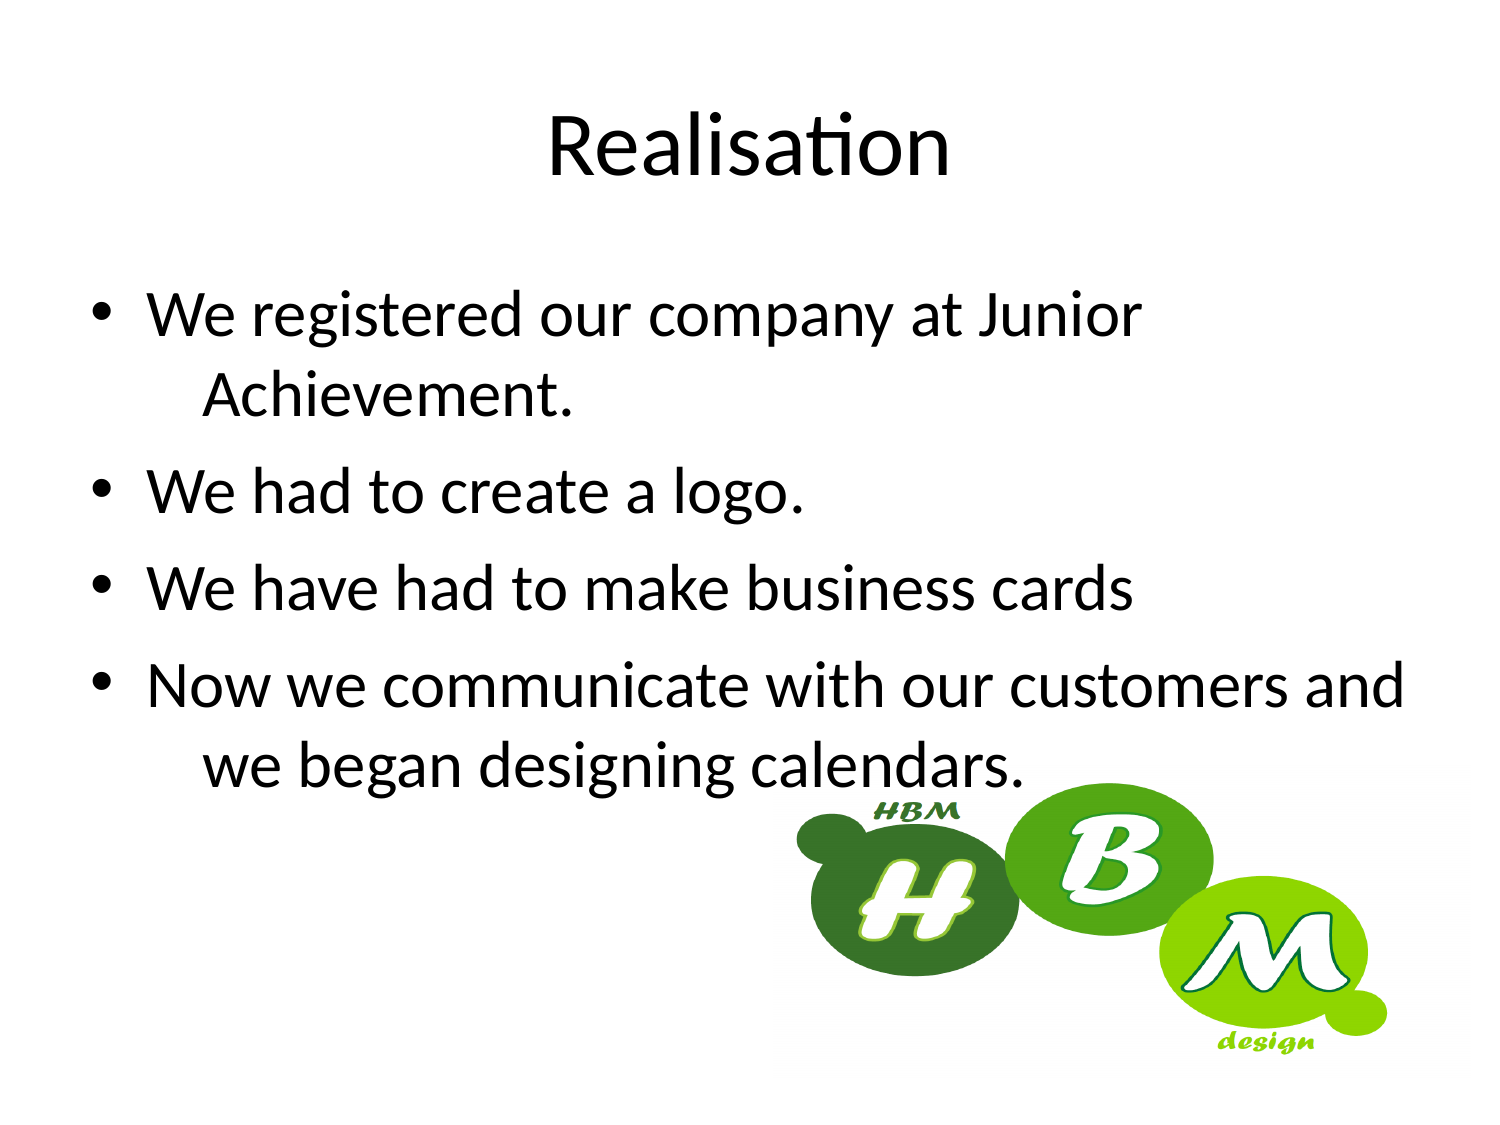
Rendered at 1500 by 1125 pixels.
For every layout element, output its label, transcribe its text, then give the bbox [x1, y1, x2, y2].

picture [773, 763, 1471, 1078]
list We registered our company at Junior Achievement. We had to create a logo. We have had to make business cards Now we communicate with our customers and we began designing calendars. [75, 262, 1426, 1005]
title Realisation [75, 45, 1426, 233]
